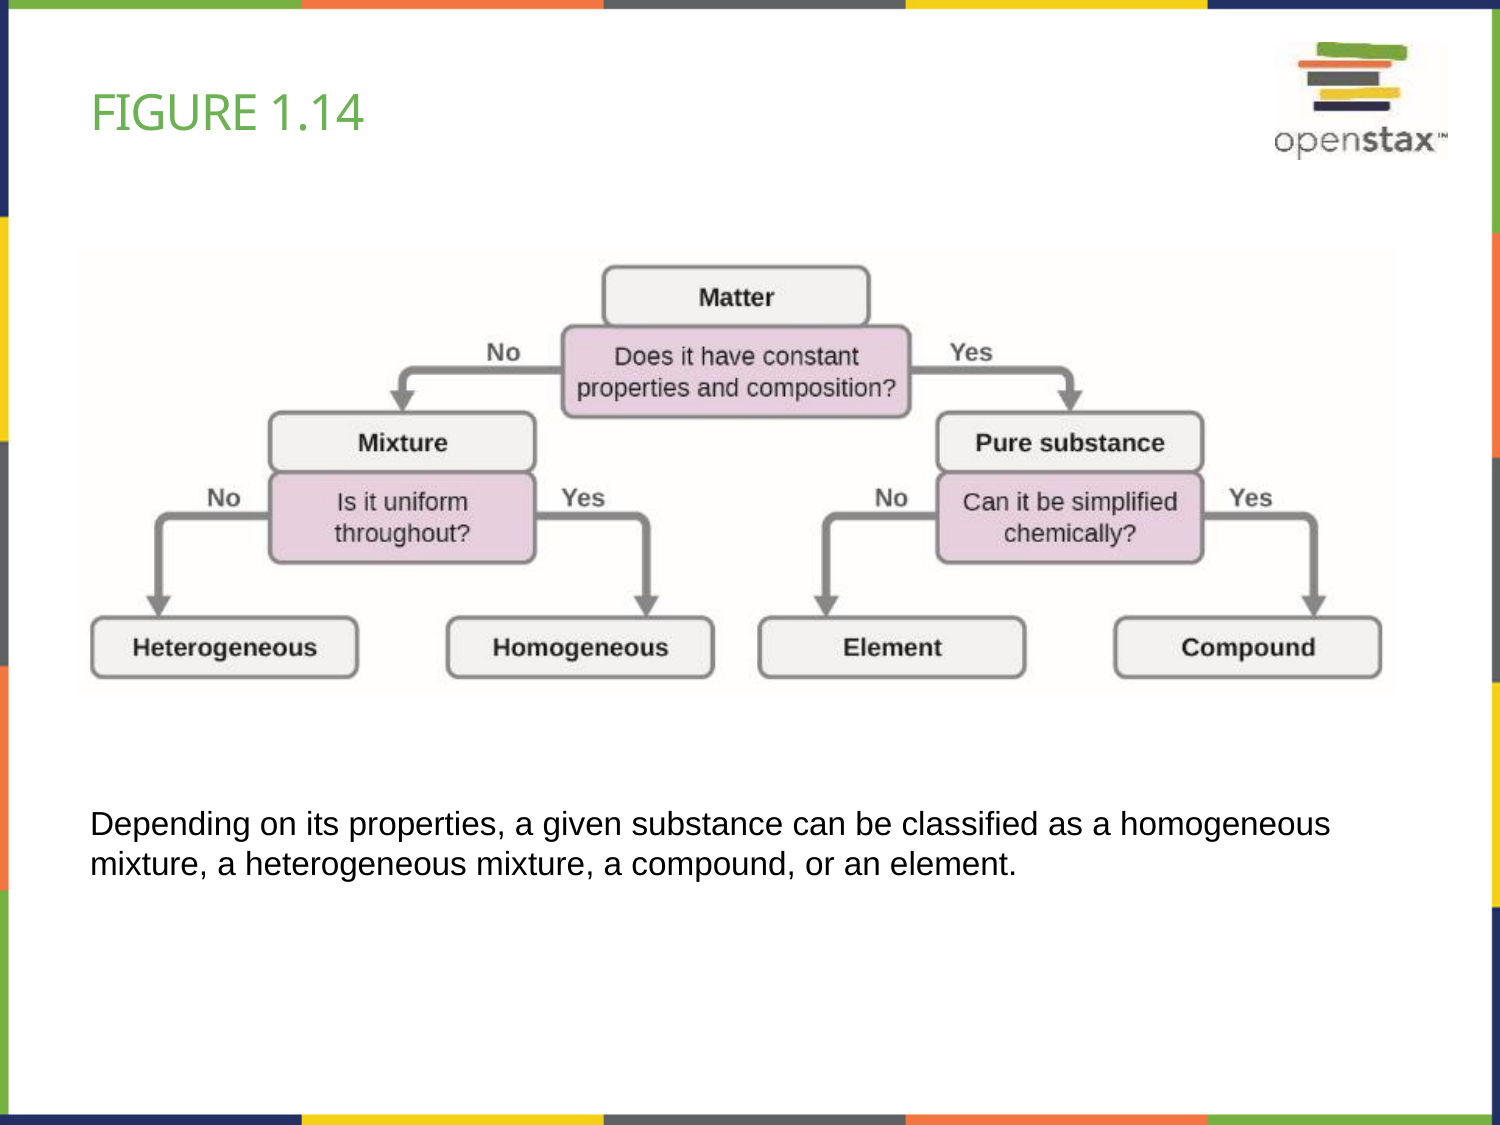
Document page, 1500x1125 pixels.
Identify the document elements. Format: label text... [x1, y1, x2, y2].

picture [0, 0, 1500, 1125]
title Figure 1.14 [75, 39, 1398, 148]
list Depending on its properties, a given substance can be classified as a homogeneous mixture, a heterogeneous mixture, a compound, or an element. [75, 794, 1398, 986]
